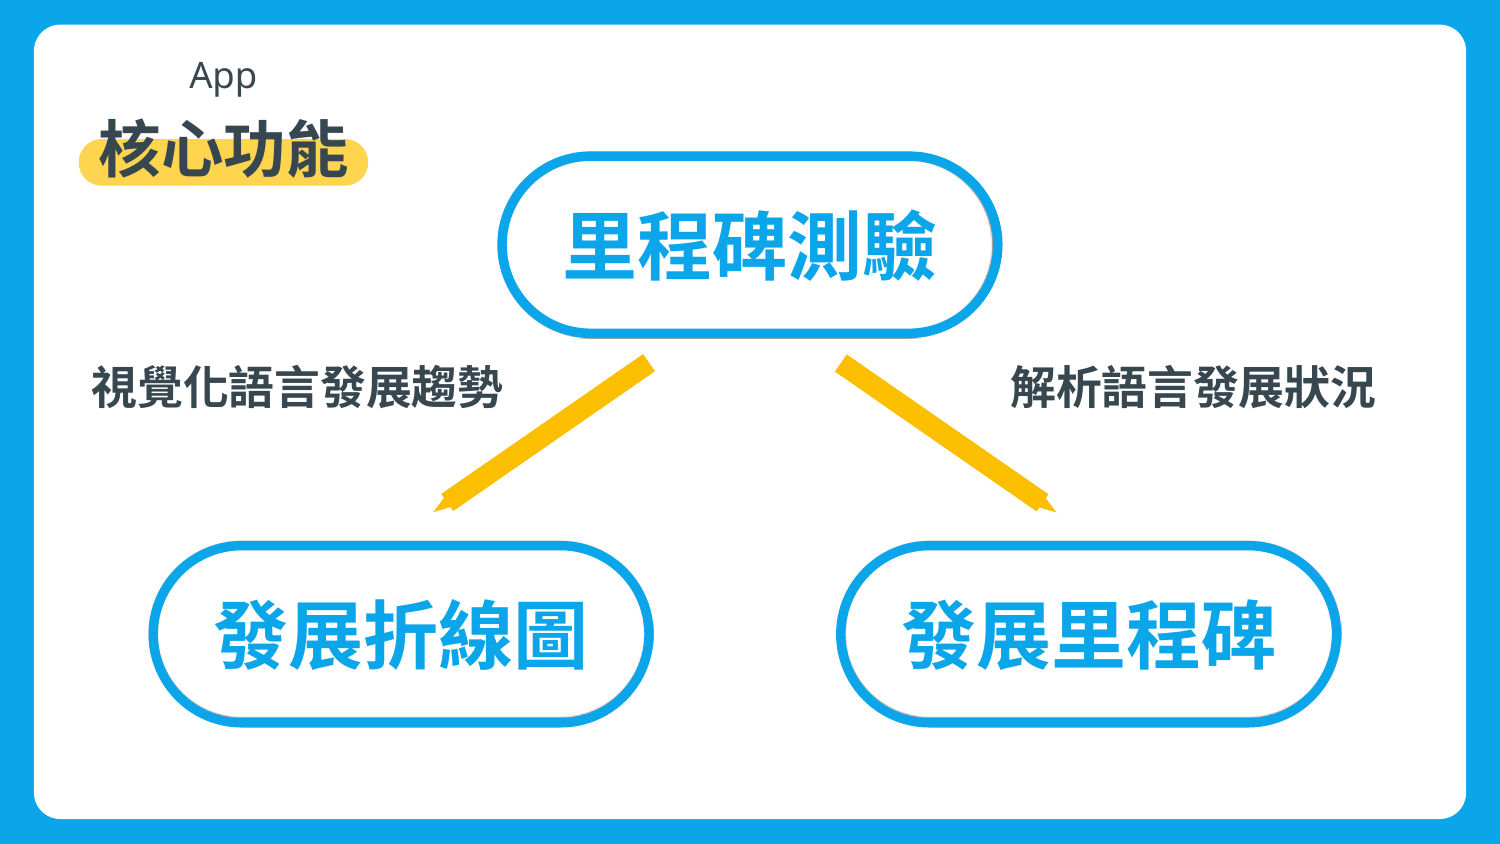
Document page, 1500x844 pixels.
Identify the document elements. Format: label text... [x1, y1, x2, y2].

text_box 里程碑測驗 [545, 191, 955, 298]
list 核心功能 [64, 111, 383, 194]
text_box 解析語言發展狀況 [995, 351, 1396, 422]
list App [93, 43, 354, 103]
text_box 視覺化語言發展趨勢 [76, 351, 524, 422]
text_box 發展折線圖 [196, 581, 606, 688]
text_box 發展里程碑 [884, 581, 1294, 688]
